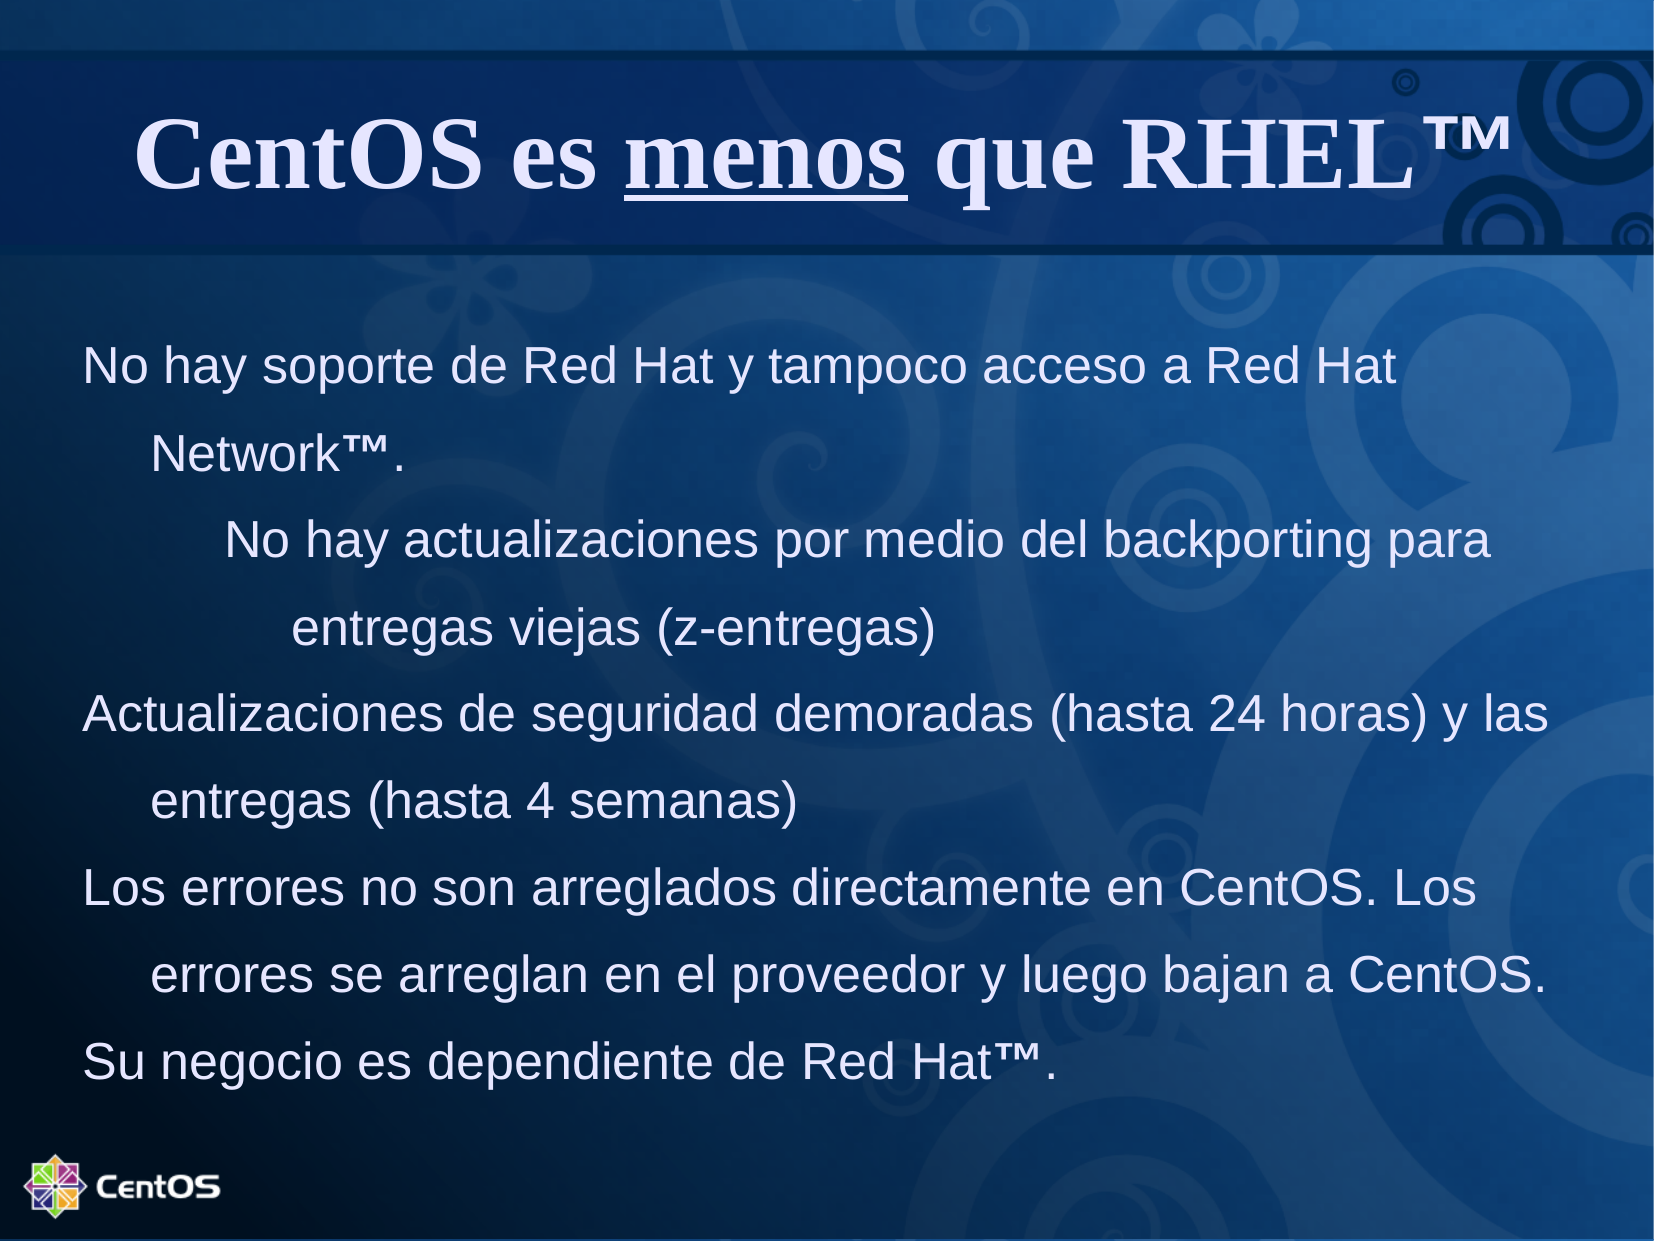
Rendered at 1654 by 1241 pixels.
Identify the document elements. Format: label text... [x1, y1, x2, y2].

subtitle No hay soporte de Red Hat y tampoco acceso a Red Hat Network™. No hay actualizaciones por medio del backporting para entregas viejas (z-entregas) Actualizaciones de seguridad demoradas (hasta 24 horas) y las entregas (hasta 4 semanas) Los errores no son arreglados directamente en CentOS. Los errores se arreglan en el proveedor y luego bajan a CentOS. Su negocio es dependiente de Red Hat™. [82, 297, 1571, 1102]
picture [0, 0, 1654, 1241]
title CentOS es menos que RHEL™ [82, 56, 1571, 250]
